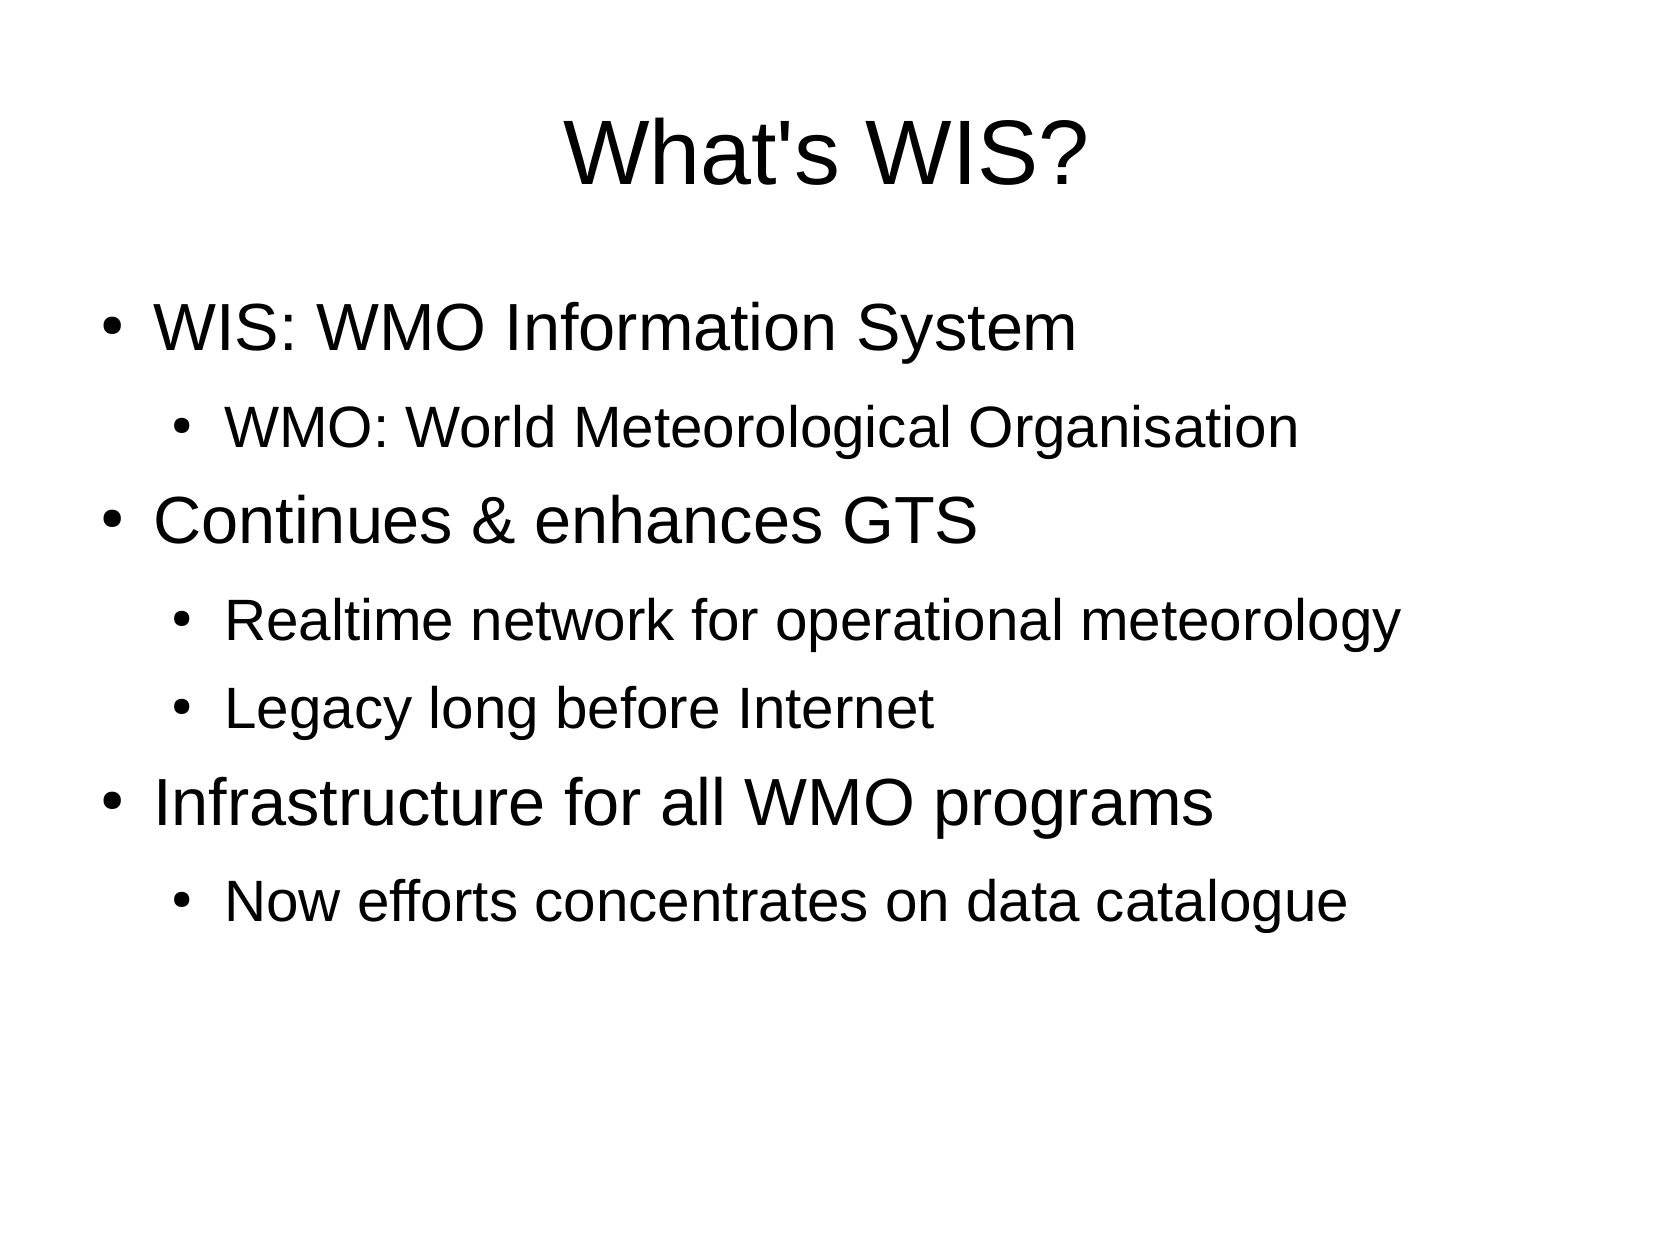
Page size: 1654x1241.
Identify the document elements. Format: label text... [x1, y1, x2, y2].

title What's WIS? [82, 56, 1571, 250]
list WIS: WMO Information System WMO: World Meteorological Organisation Continues & enhances GTS Realtime network for operational meteorology Legacy long before Internet Infrastructure for all WMO programs Now efforts concentrates on data catalogue [82, 290, 1571, 1094]
